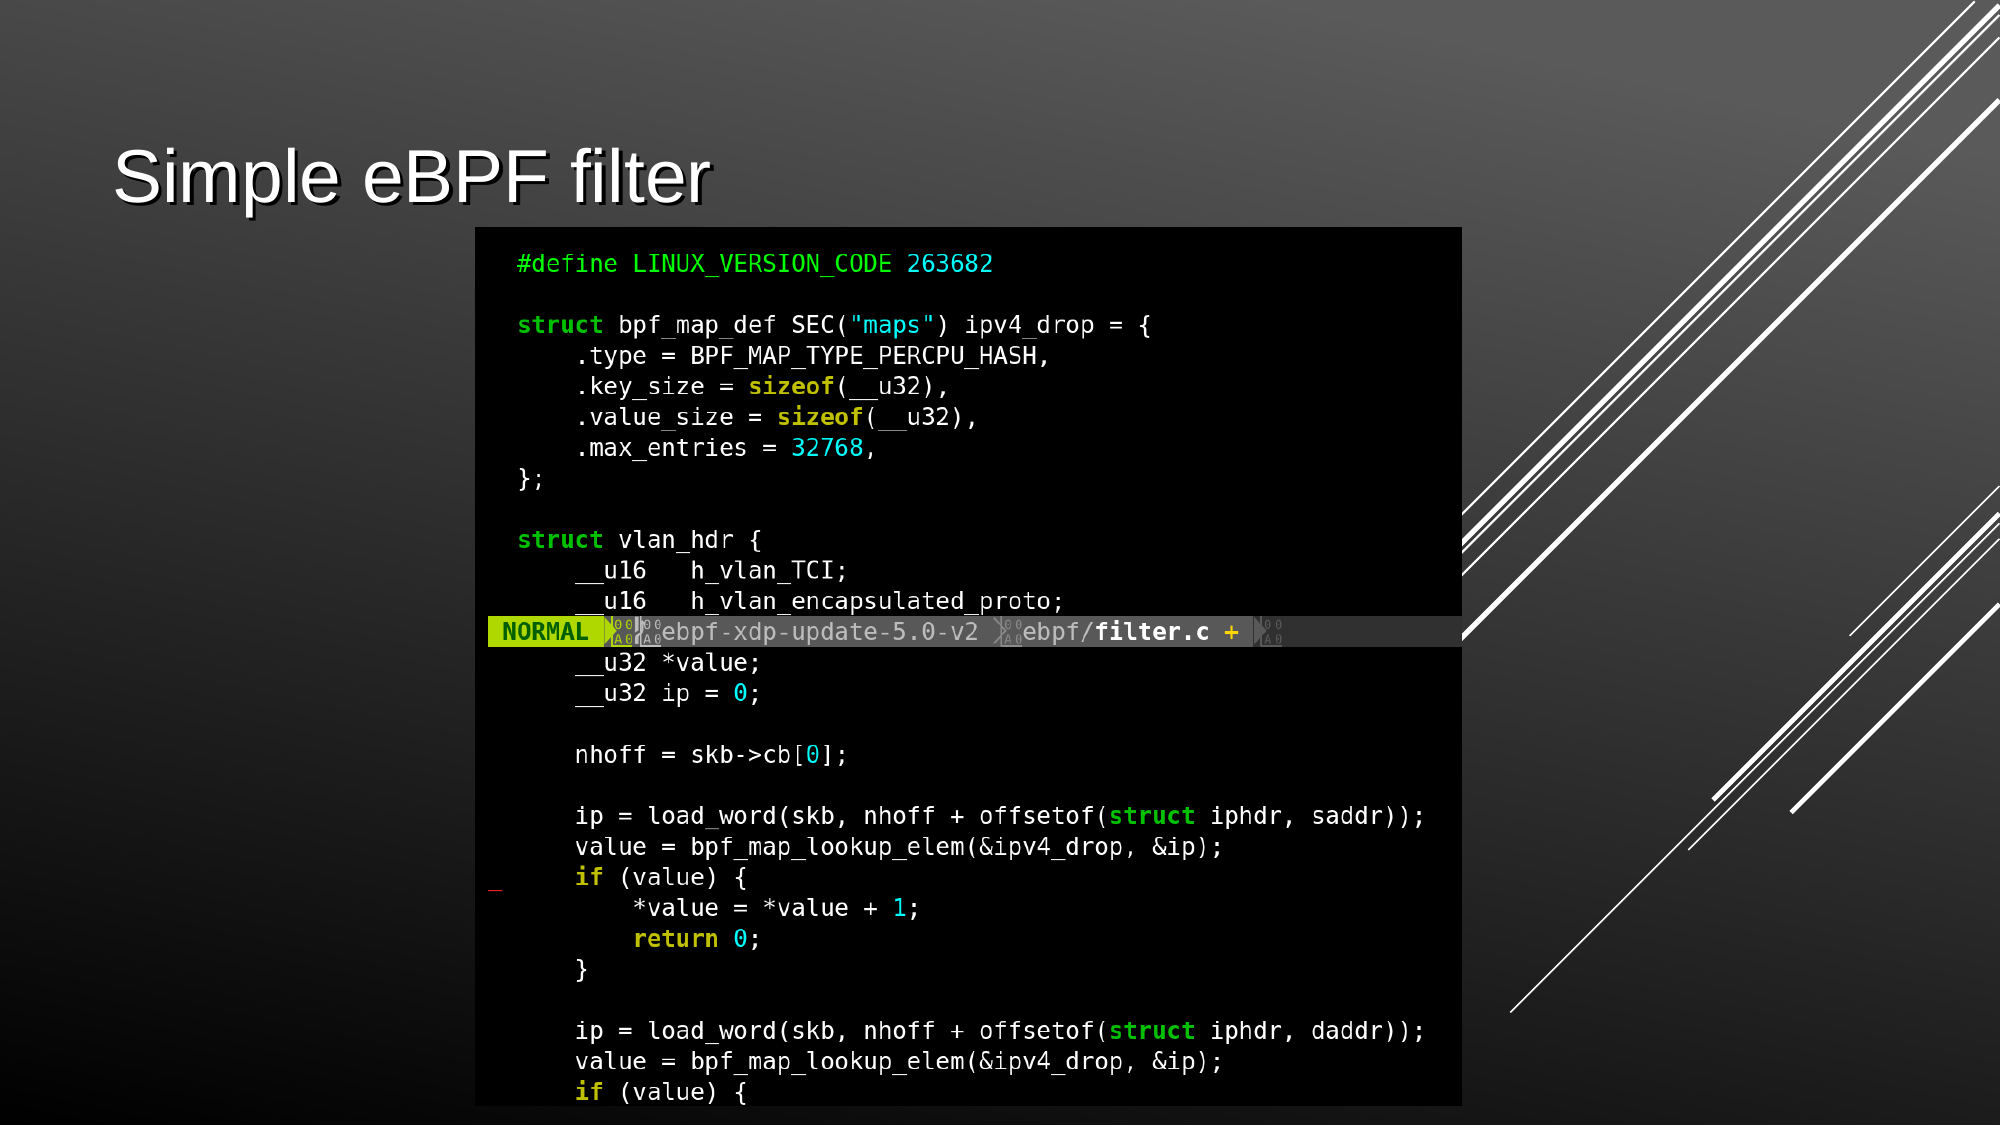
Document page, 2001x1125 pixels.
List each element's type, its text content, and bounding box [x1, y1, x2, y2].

picture [475, 227, 1462, 1106]
title Simple eBPF filter [112, 112, 1621, 240]
